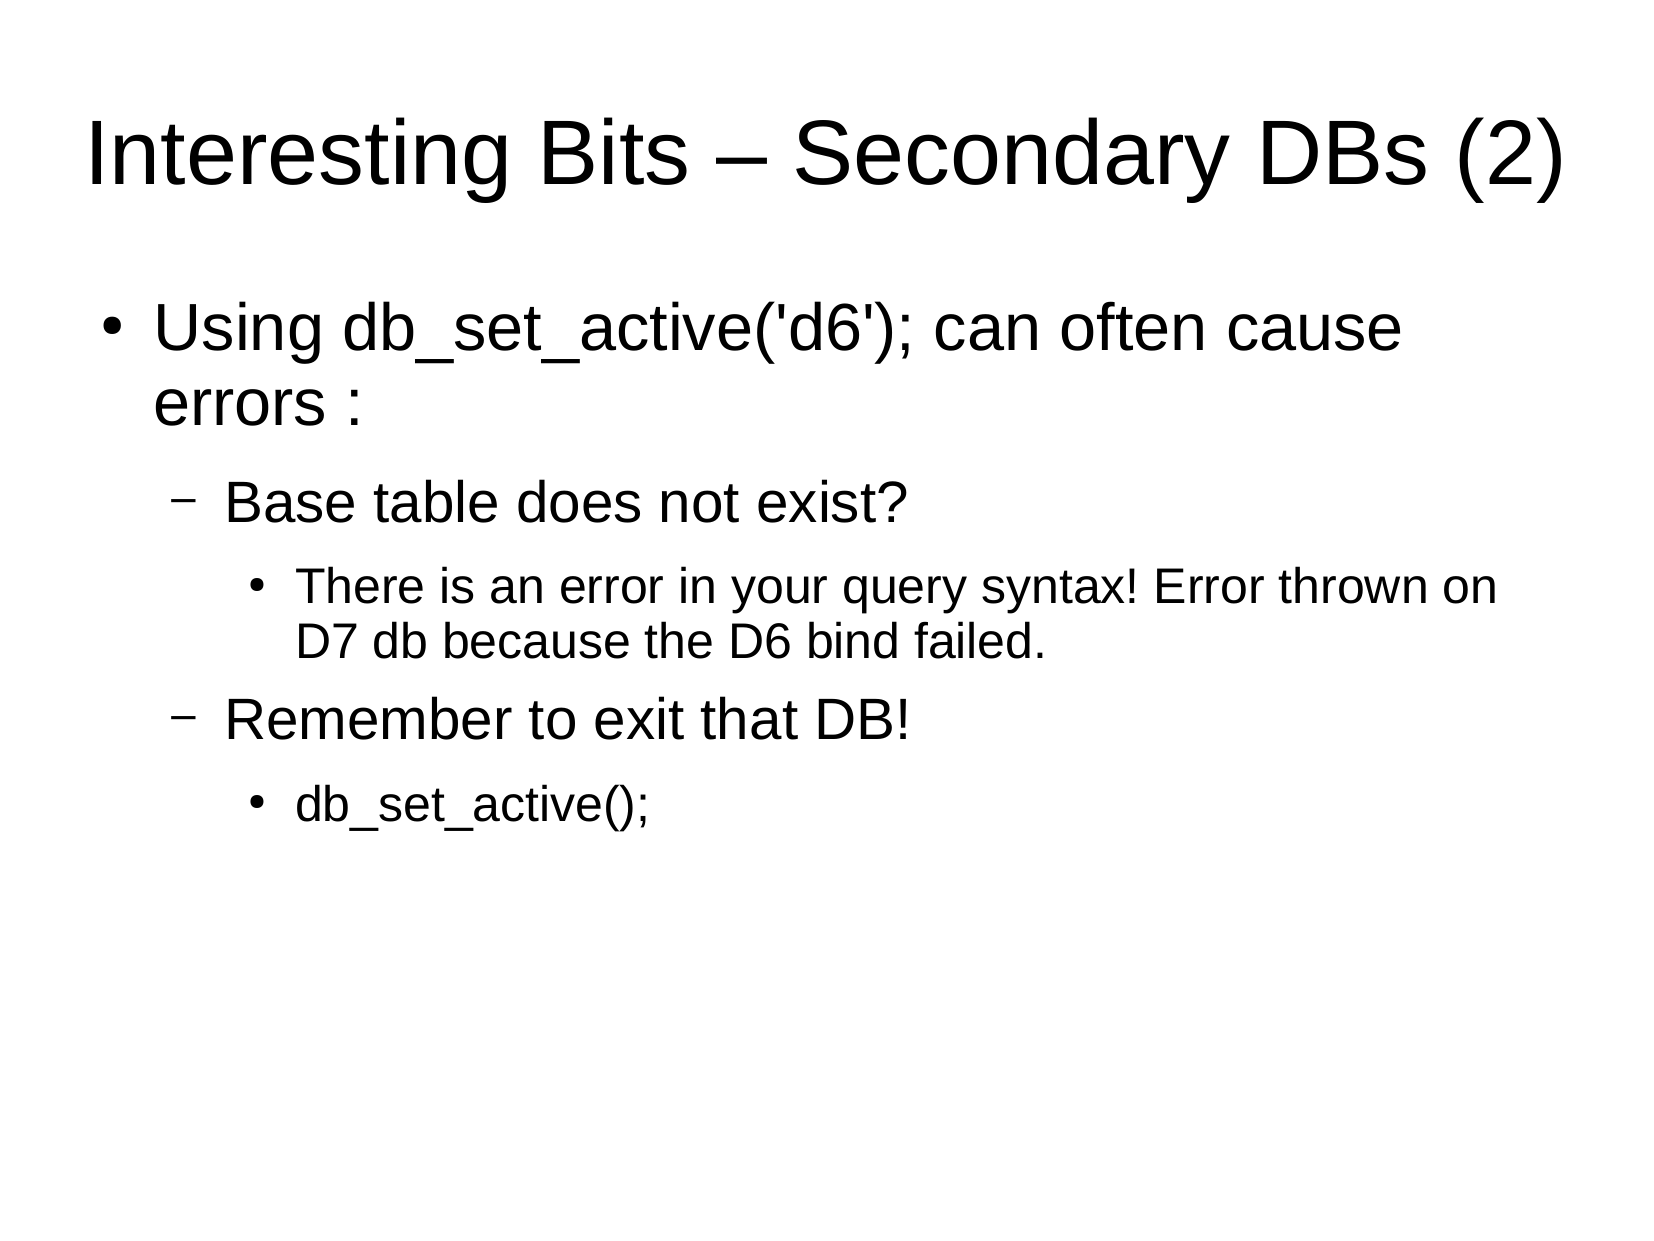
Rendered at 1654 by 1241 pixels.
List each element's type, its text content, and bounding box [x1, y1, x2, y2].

title Interesting Bits – Secondary DBs (2) [82, 49, 1571, 257]
list Using db_set_active('d6'); can often cause errors : Base table does not exist? There is an error in your query syntax! Error thrown on D7 db because the D6 bind failed. Remember to exit that DB! db_set_active(); [82, 290, 1538, 1010]
